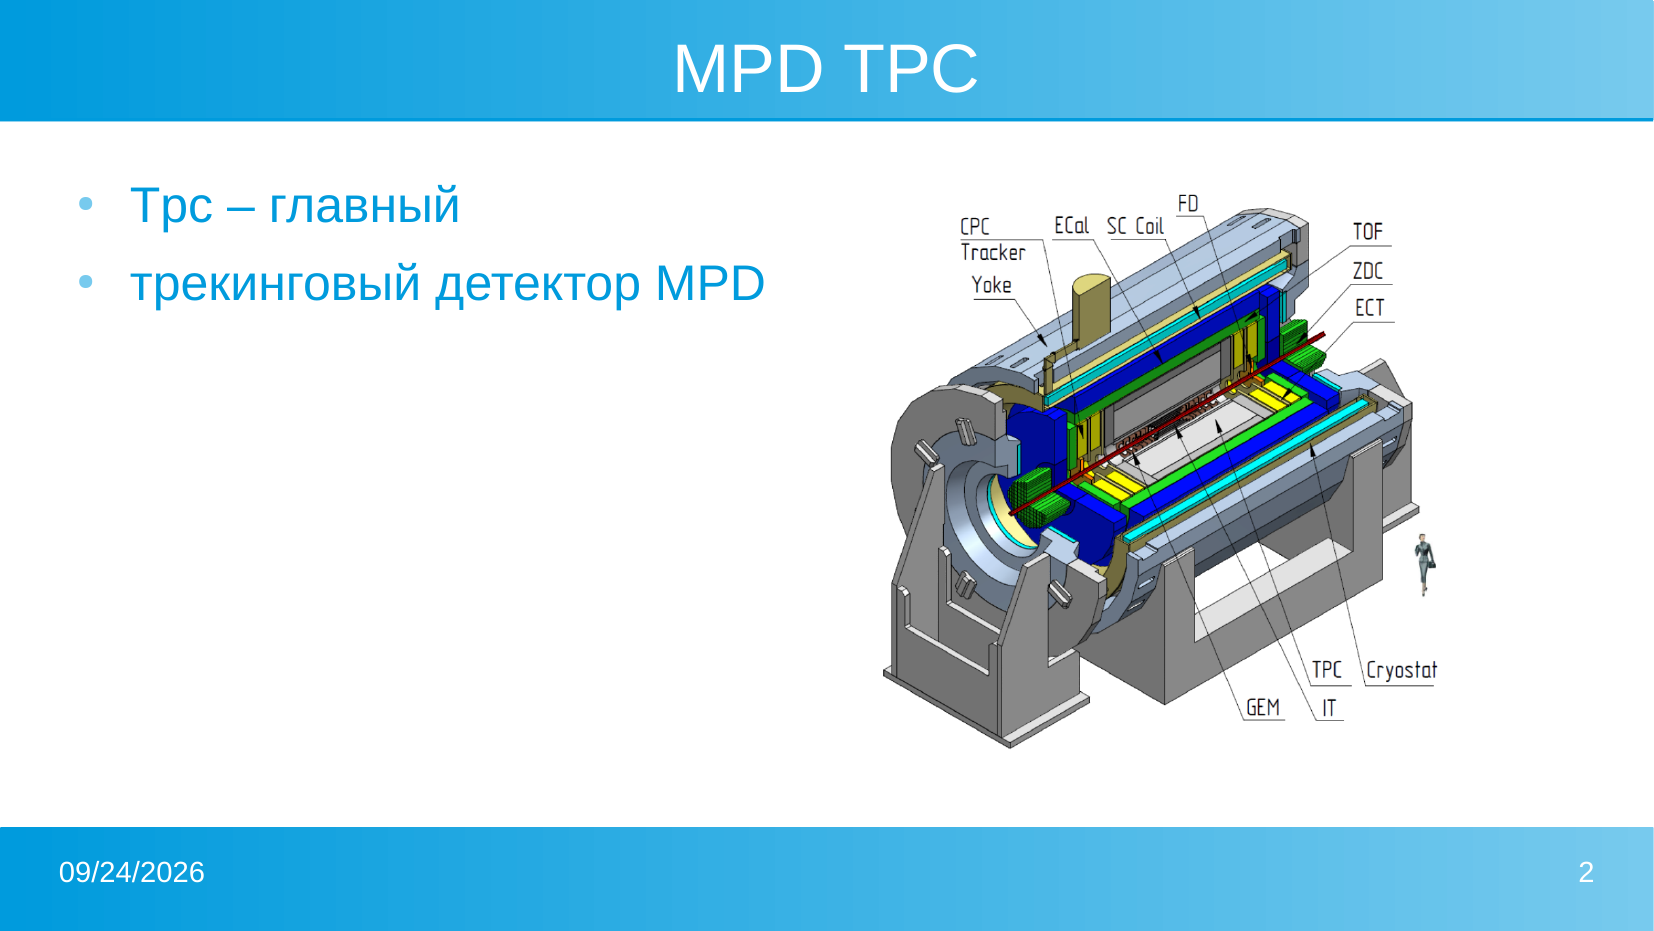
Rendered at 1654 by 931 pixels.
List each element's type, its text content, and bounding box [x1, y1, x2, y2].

title MPD TPC [59, 29, 1595, 108]
list Tpc – главный трекинговый детектор MPD [59, 177, 1595, 768]
picture [847, 185, 1461, 751]
